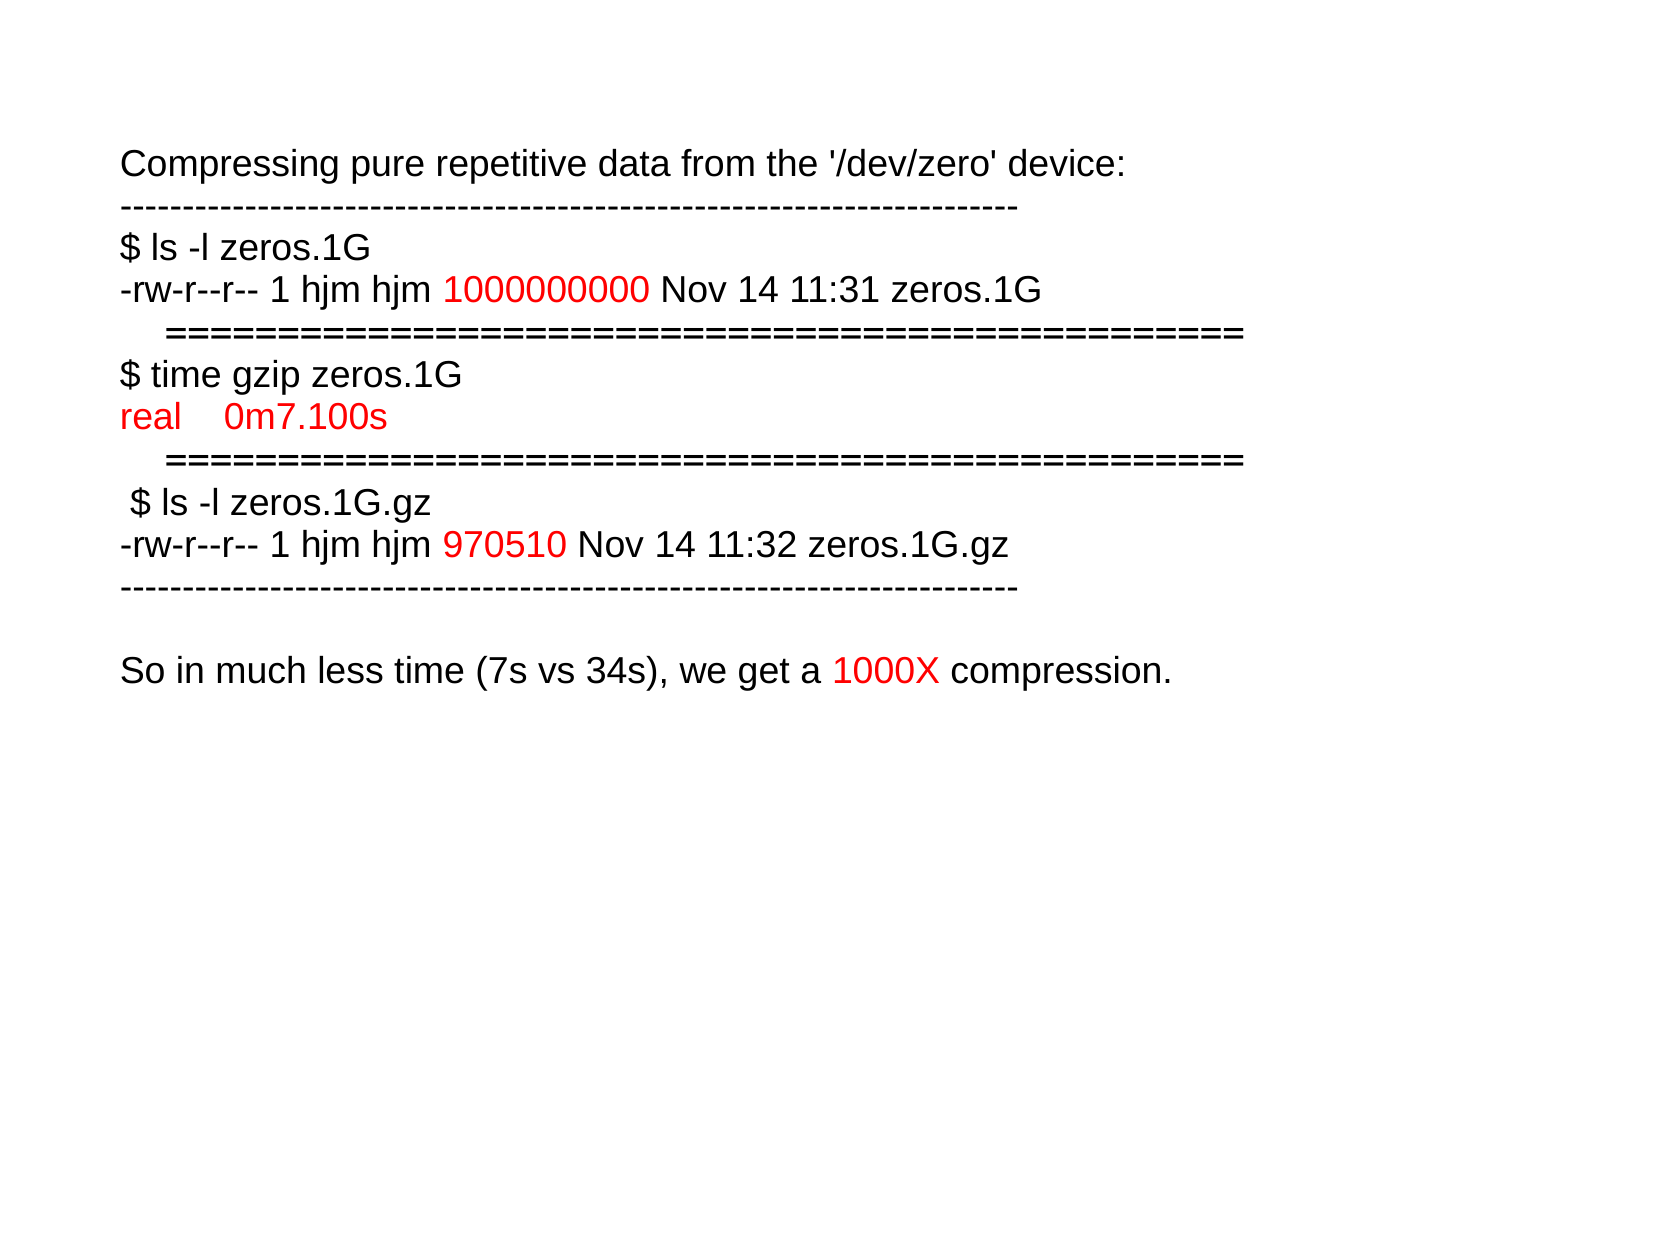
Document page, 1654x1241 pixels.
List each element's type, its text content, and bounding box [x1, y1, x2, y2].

text_box Compressing pure repetitive data from the '/dev/zero' device: ------------------------------------------------------------------------ $ ls -l zeros.1G -rw-r--r-- 1 hjm hjm 1000000000 Nov 14 11:31 zeros.1G ================================================ $ time gzip zeros.1G real 0m7.100s ================================================ $ ls -l zeros.1G.gz -rw-r--r-- 1 hjm hjm 970510 Nov 14 11:32 zeros.1G.gz ------------------------------------------------------------------------ So in much less time (7s vs 34s), we get a 1000X compression. [105, 135, 1426, 742]
